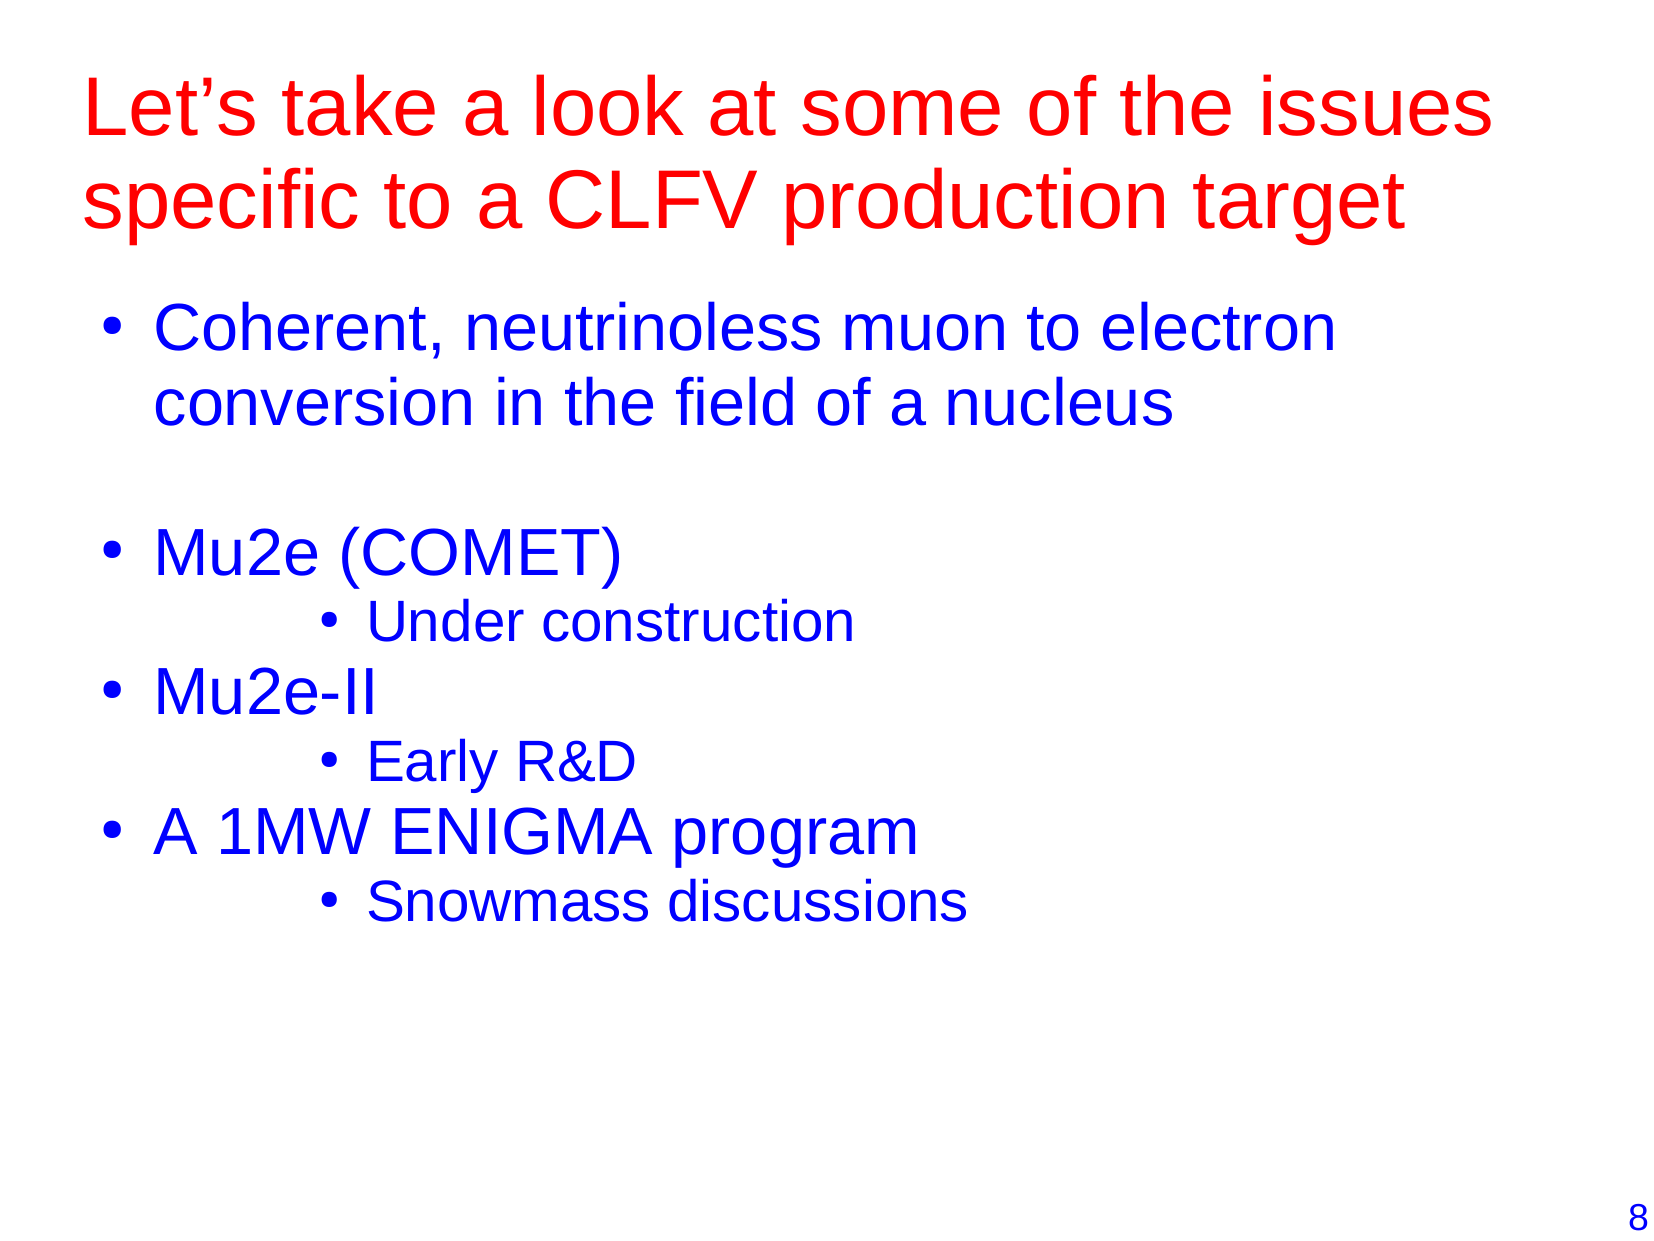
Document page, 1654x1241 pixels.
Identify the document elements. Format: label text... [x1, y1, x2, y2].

list Coherent, neutrinoless muon to electron conversion in the field of a nucleus Mu2e (COMET) Under construction Mu2e-II Early R&D A 1MW ENIGMA program Snowmass discussions [82, 290, 1571, 1109]
title Let’s take a look at some of the issues specific to a CLFV production target [82, 49, 1571, 257]
